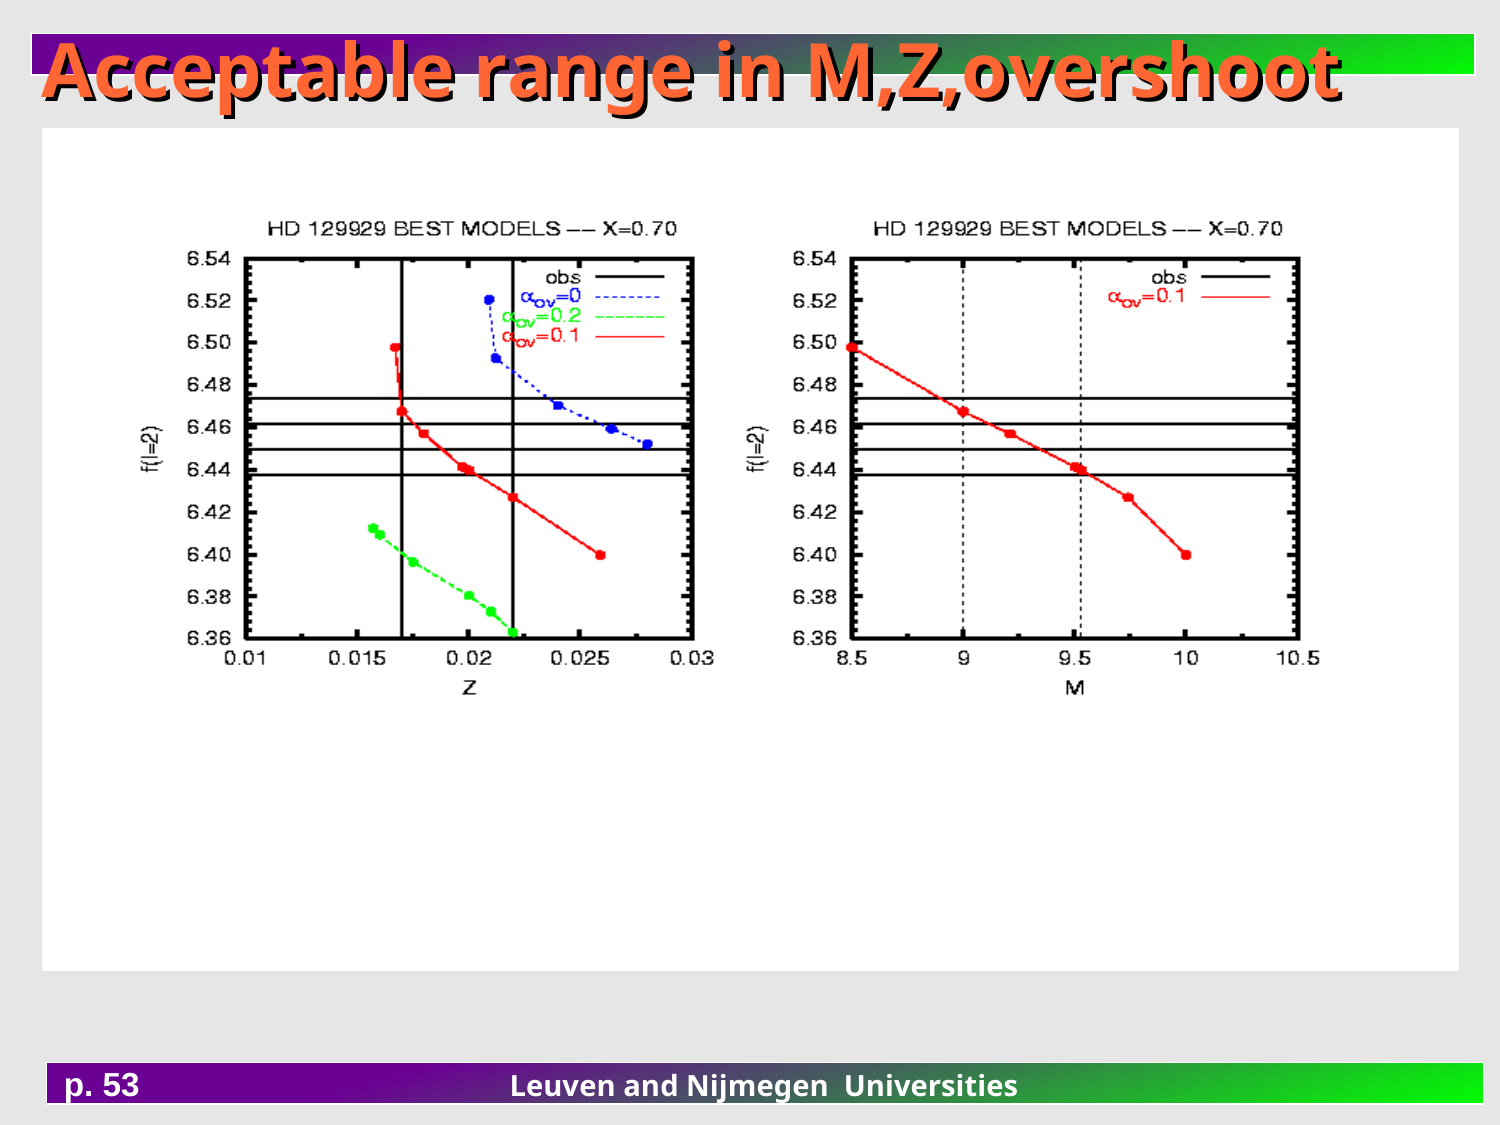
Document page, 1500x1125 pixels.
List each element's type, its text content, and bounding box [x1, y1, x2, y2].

picture [42, 128, 1459, 971]
title Acceptable range in M,Z,overshoot [21, 16, 1458, 122]
